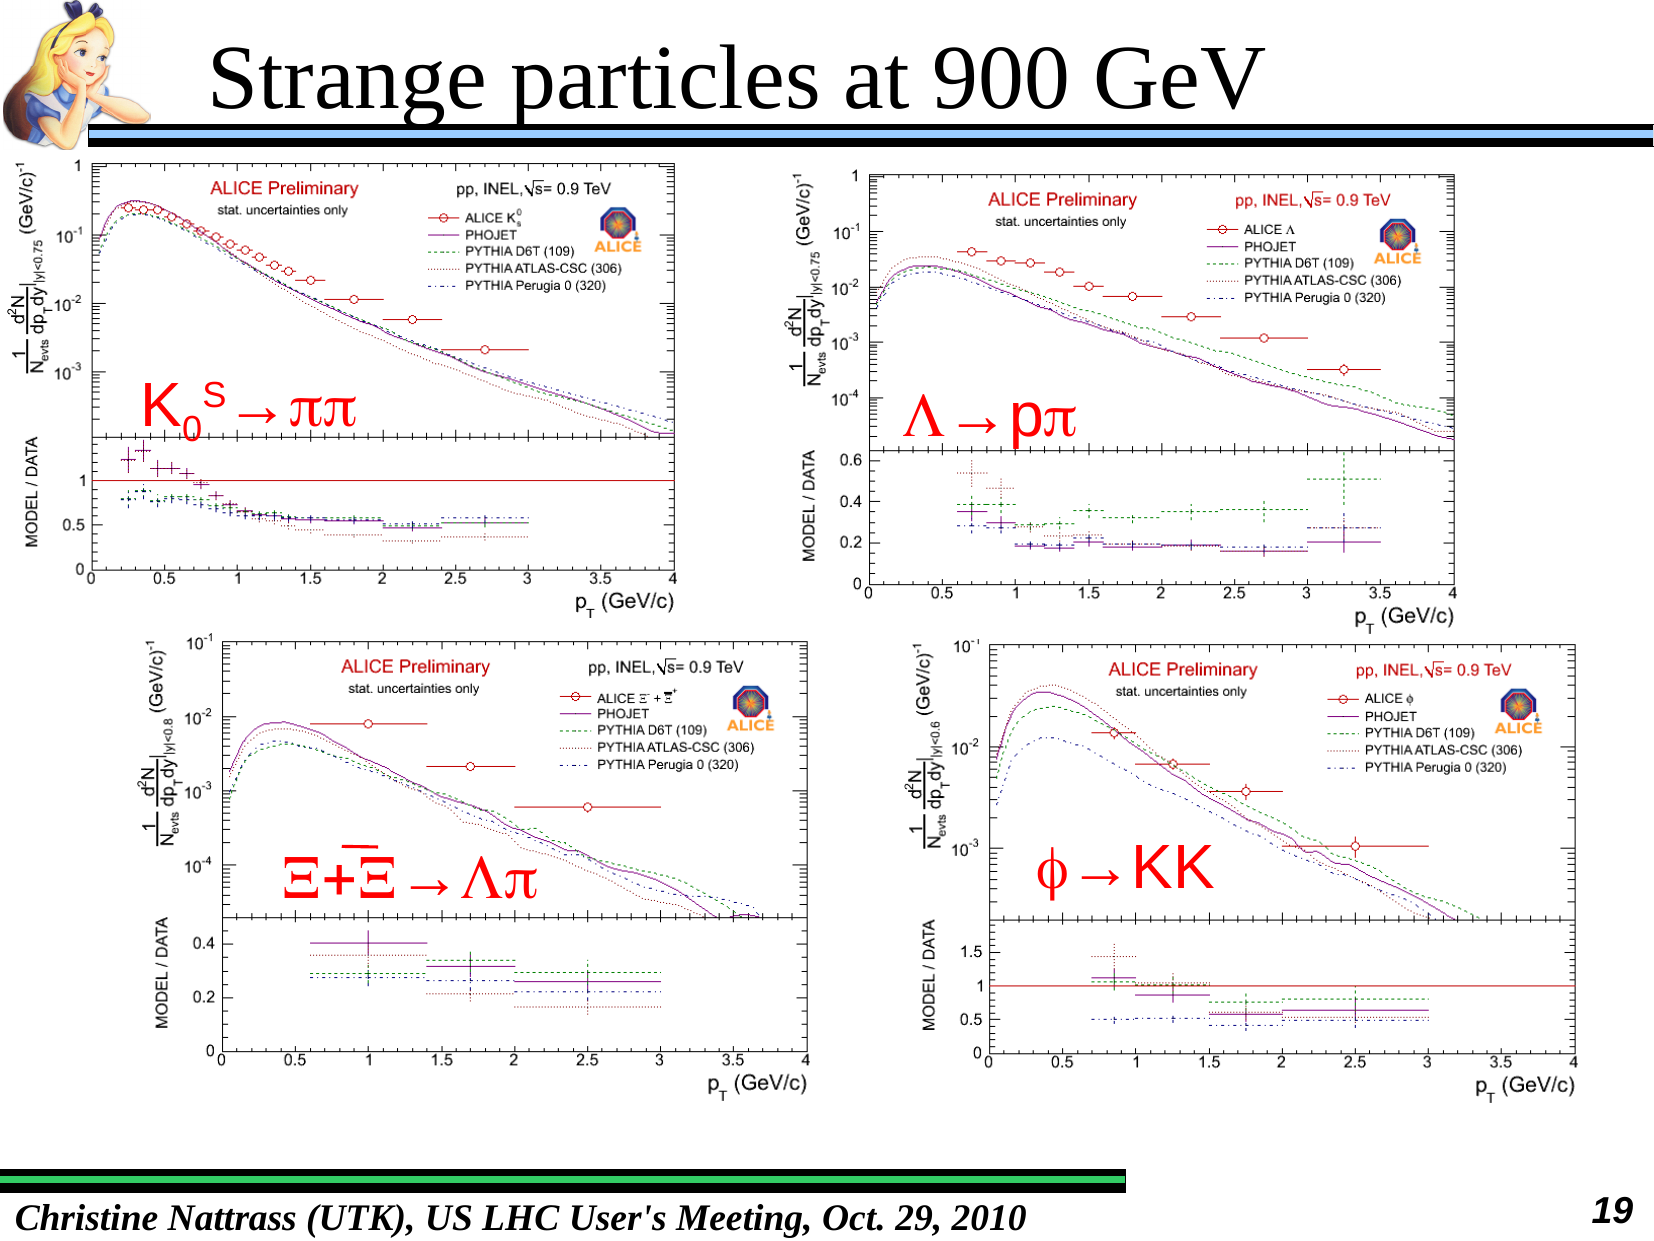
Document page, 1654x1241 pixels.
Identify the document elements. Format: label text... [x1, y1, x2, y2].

text_box →KK [990, 827, 1231, 910]
picture [3, 0, 151, 8]
picture [904, 639, 1580, 1106]
picture [5, 158, 681, 618]
picture [136, 168, 1458, 1103]
text_box → [234, 837, 555, 920]
text_box K0S→ [108, 357, 373, 450]
text_box 19 [1572, 1182, 1648, 1240]
title Strange particles at 900 GeV [0, 8, 1482, 147]
text_box →p [856, 375, 1094, 458]
